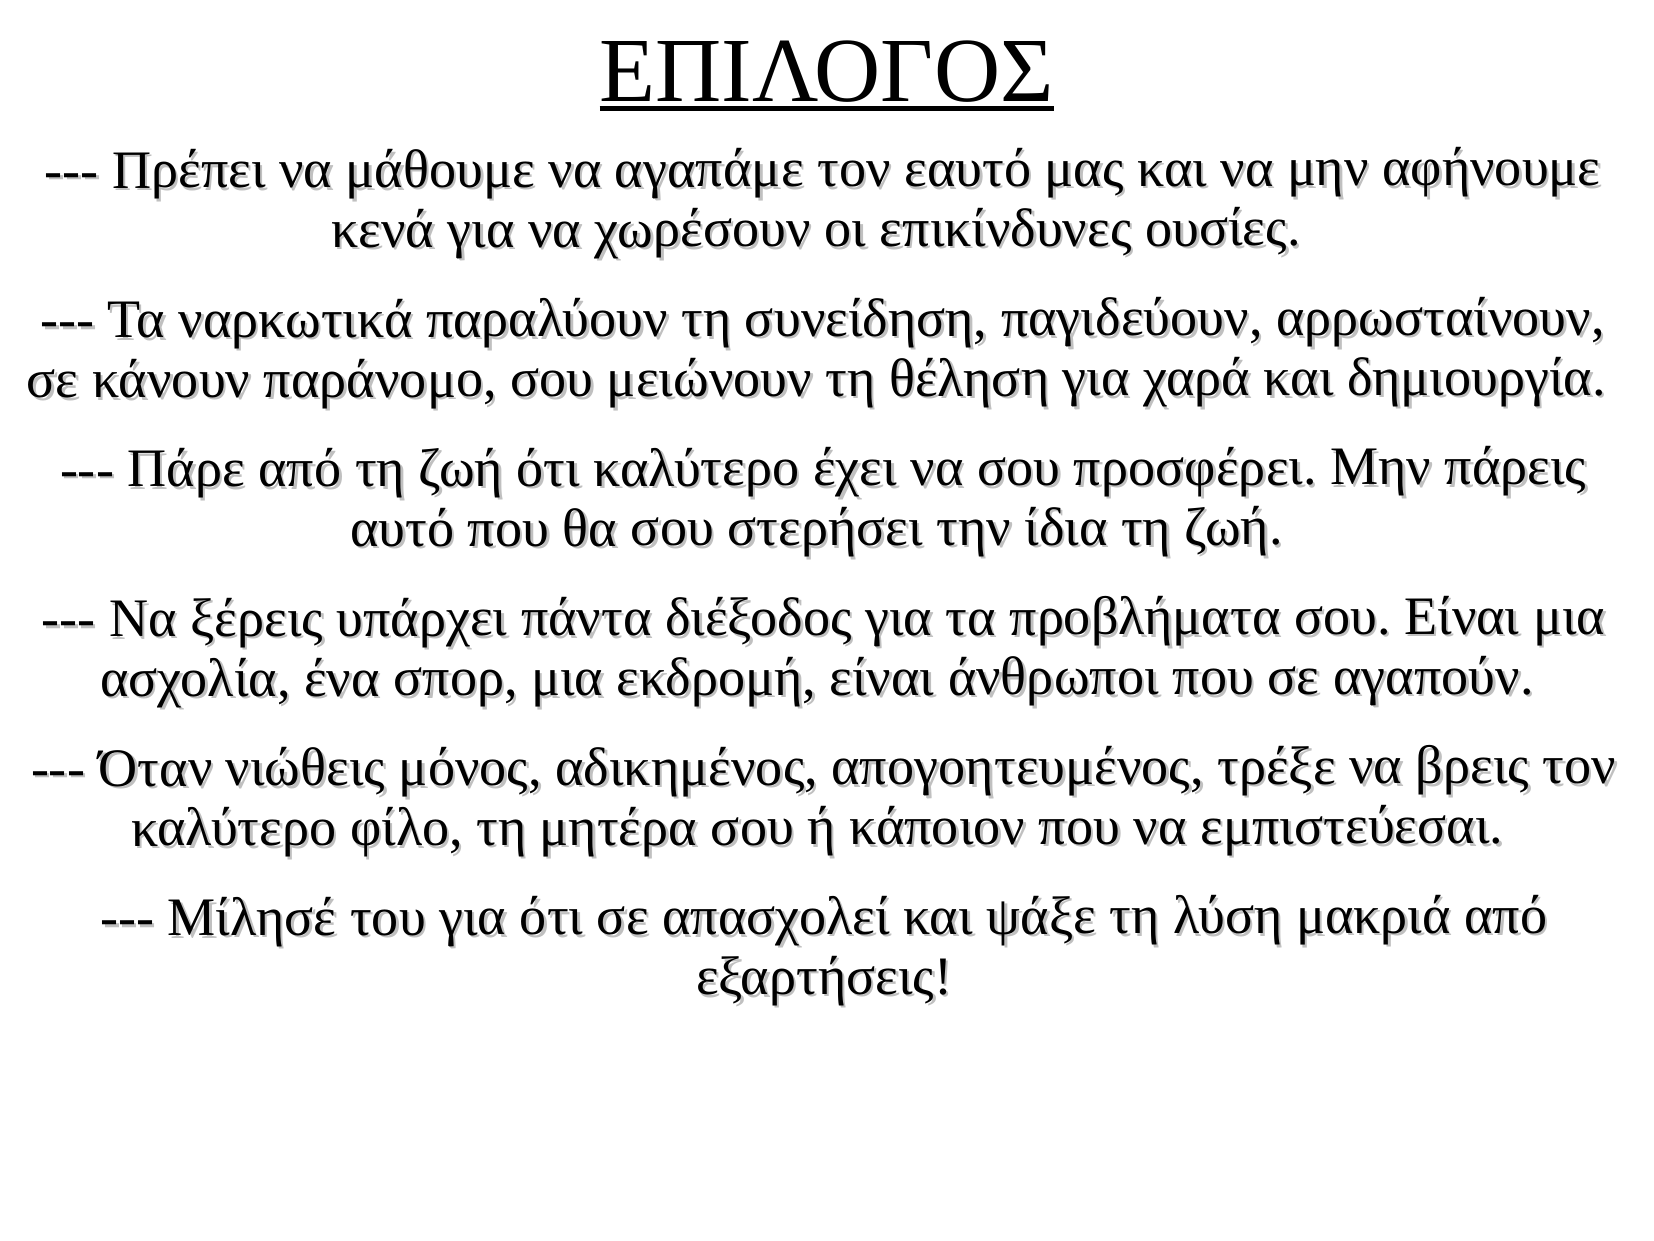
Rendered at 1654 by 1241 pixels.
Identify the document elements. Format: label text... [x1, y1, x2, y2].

title ΕΠΙΛΟΓΟΣ [82, 0, 1571, 139]
list --- Πρέπει να μάθουμε να αγαπάμε τον εαυτό μας και να μην αφήνουμε κενά για να χωρέσουν οι επικίνδυνες ουσίες. --- Τα ναρκωτικά παραλύουν τη συνείδηση, παγιδεύουν, αρρωσταίνουν, σε κάνουν παράνομο, σου μειώνουν τη θέληση για χαρά και δημιουργία. --- Πάρε από τη ζωή ότι καλύτερο έχει να σου προσφέρει. Μην πάρεις αυτό που θα σου στερήσει την ίδια τη ζωή. --- Να ξέρεις υπάρχει πάντα διέξοδος για τα προβλήματα σου. Είναι μια ασχολία, ένα σπορ, μια εκδρομή, είναι άνθρωποι που σε αγαπούν. --- Όταν νιώθεις μόνος, αδικημένος, απογοητευμένος, τρέξε να βρεις τον καλύτερο φίλο, τη μητέρα σου ή κάποιον που να εμπιστεύεσαι. --- Μίλησέ του για ότι σε απασχολεί και ψάξε τη λύση μακριά από εξαρτήσεις! [21, 136, 1626, 1194]
